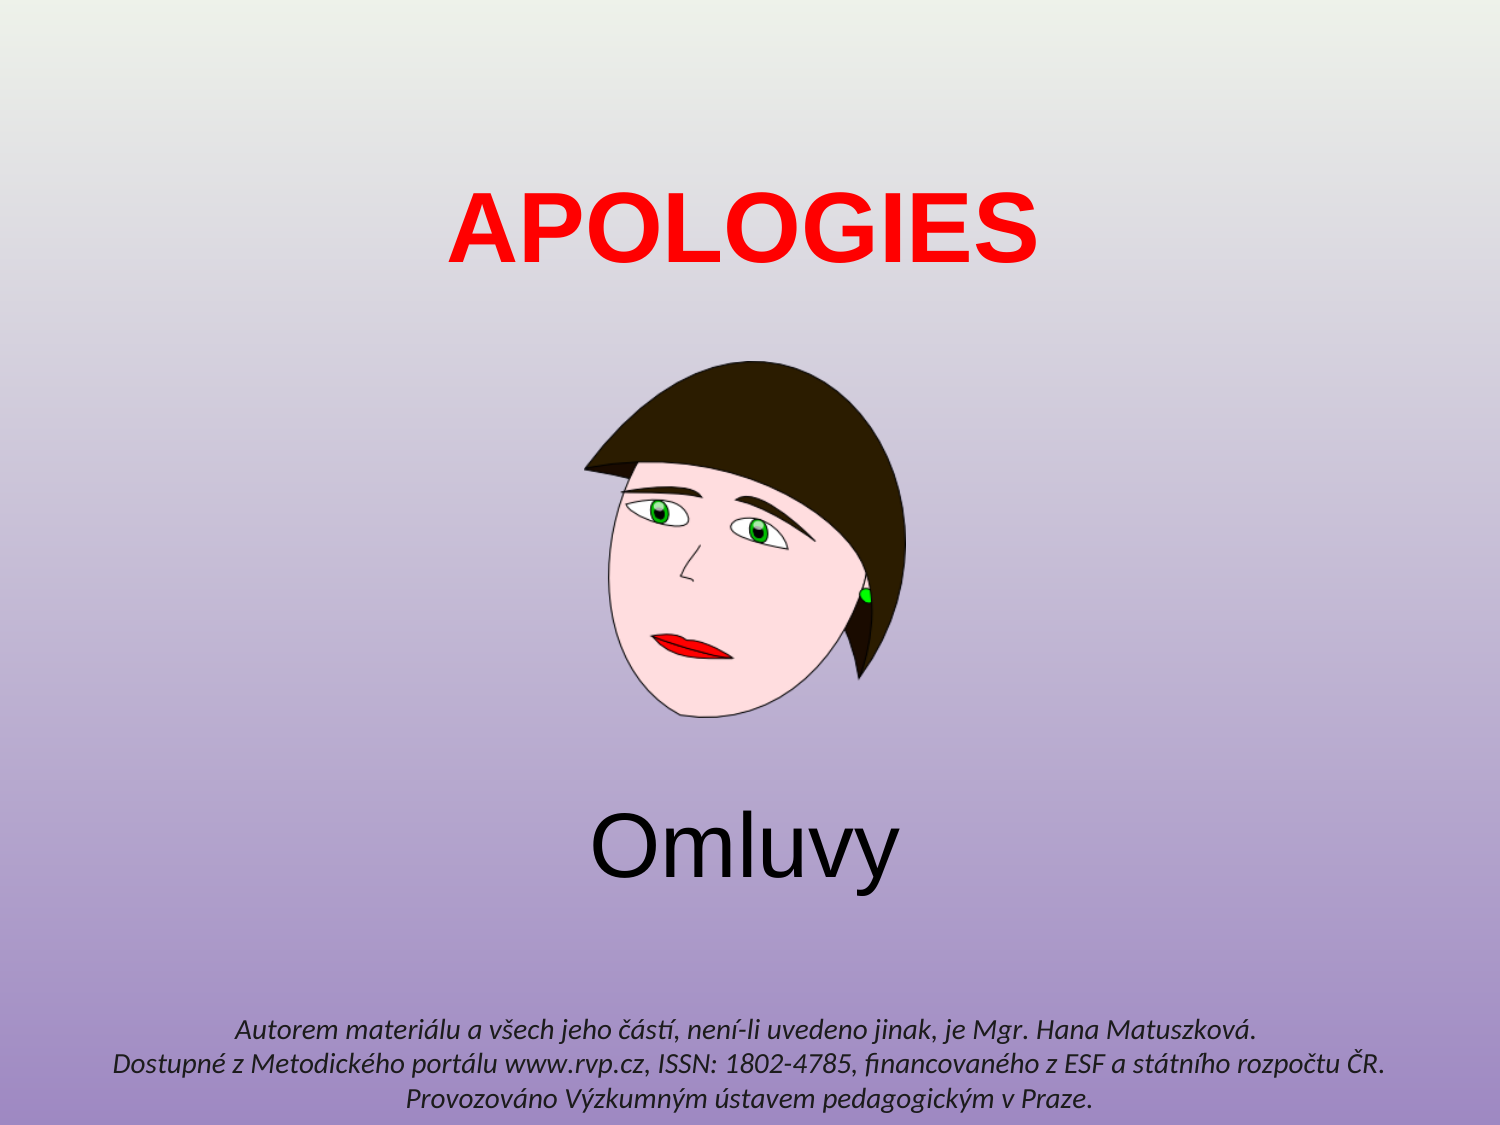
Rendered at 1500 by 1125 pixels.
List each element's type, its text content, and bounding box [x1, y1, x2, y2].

text_box APOLOGIES [431, 154, 1056, 291]
text_box Omluvy [574, 778, 916, 905]
text_box Autorem materiálu a všech jeho částí, není-li uvedeno jinak, je Mgr. Hana Matuszková. Dostupné z Metodického portálu www.rvp.cz, ISSN: 1802-4785, financovaného z ESF a státního rozpočtu ČR. Provozováno Výzkumným ústavem pedagogickým v Praze. [53, 1011, 1447, 1114]
picture [584, 361, 906, 718]
